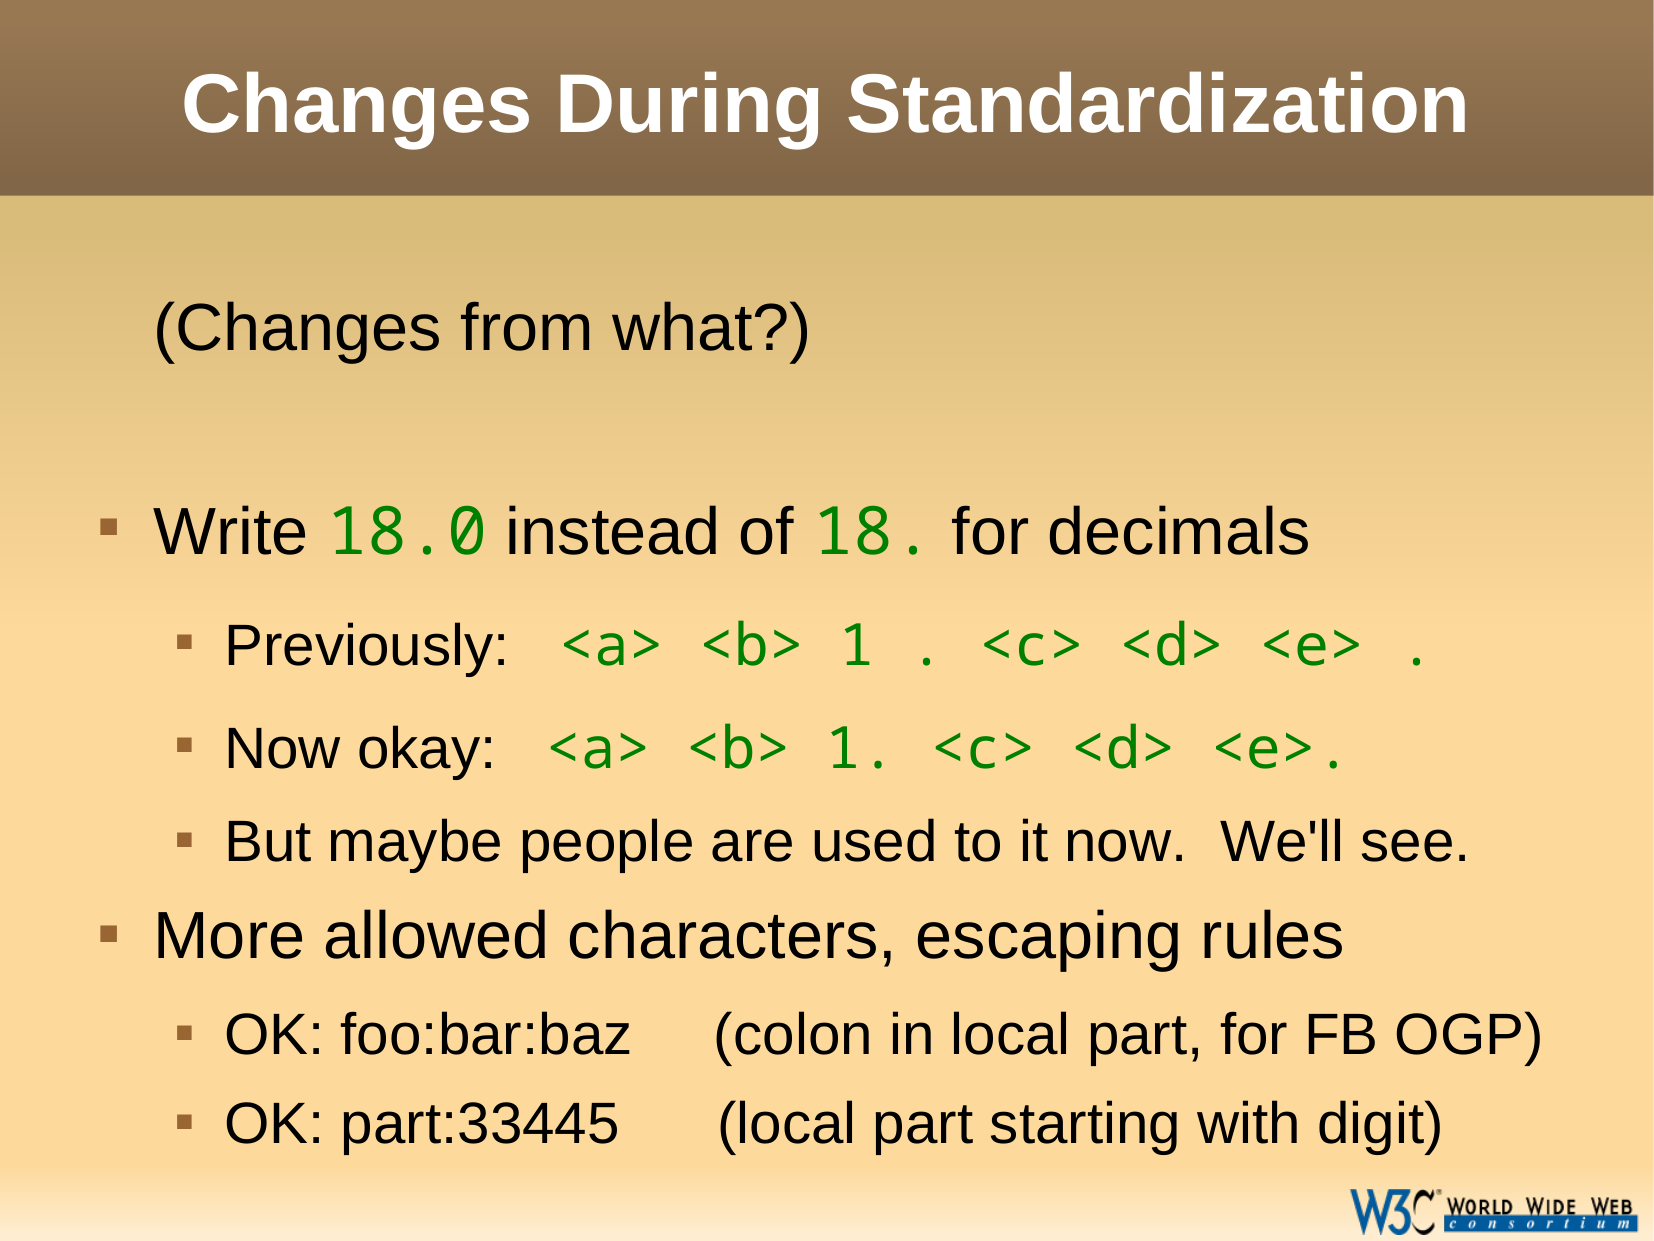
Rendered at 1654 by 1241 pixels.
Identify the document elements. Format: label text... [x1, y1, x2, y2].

list (Changes from what?) Write 18.0 instead of 18. for decimals Previously: <a> <b> 1 . <c> <d> <e> . Now okay: <a> <b> 1. <c> <d> <e>. But maybe people are used to it now. We'll see. More allowed characters, escaping rules OK: foo:bar:baz (colon in local part, for FB OGP) OK: part:33445 (local part starting with digit) [82, 290, 1571, 1128]
picture [0, 208, 1654, 1241]
title Changes During Standardization [0, 0, 1654, 208]
